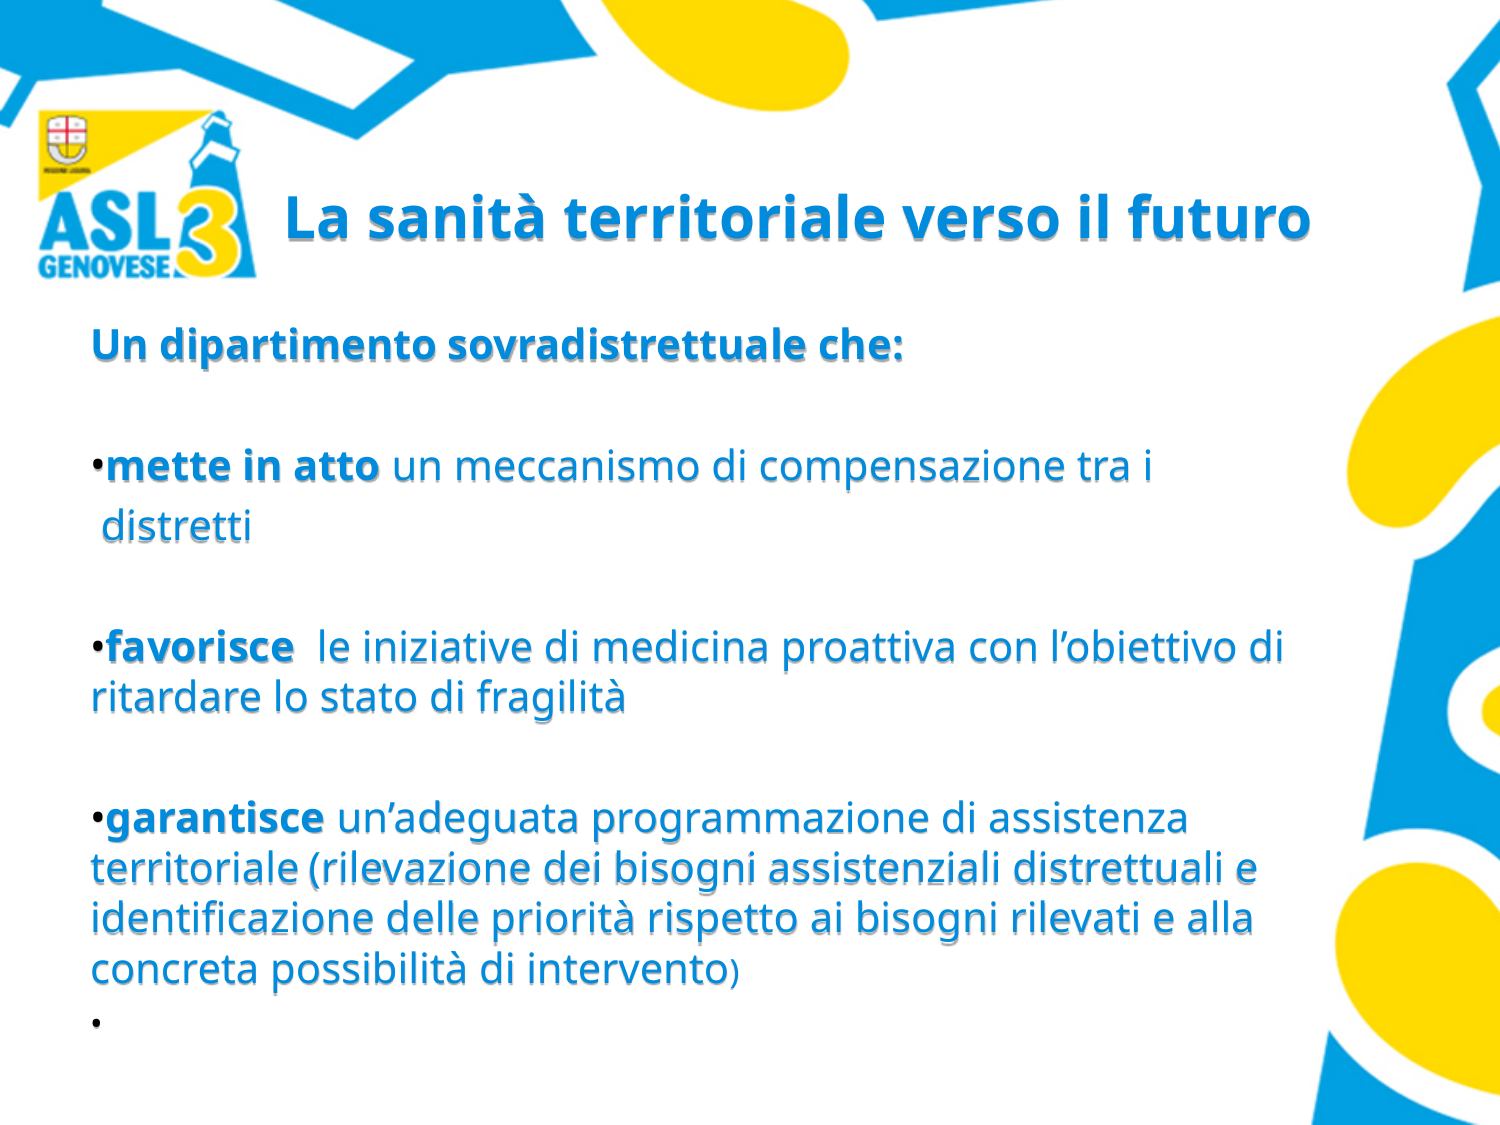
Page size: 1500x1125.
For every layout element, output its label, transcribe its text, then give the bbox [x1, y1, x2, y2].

list Un dipartimento sovradistrettuale che: mette in atto un meccanismo di compensazione tra i distretti favorisce le iniziative di medicina proattiva con l’obiettivo di ritardare lo stato di fragilità garantisce un’adeguata programmazione di assistenza territoriale (rilevazione dei bisogni assistenziali distrettuali e identificazione delle priorità rispetto ai bisogni rilevati e alla concreta possibilità di intervento) [75, 310, 1331, 1005]
title La sanità territoriale verso il futuro [268, 157, 1331, 274]
